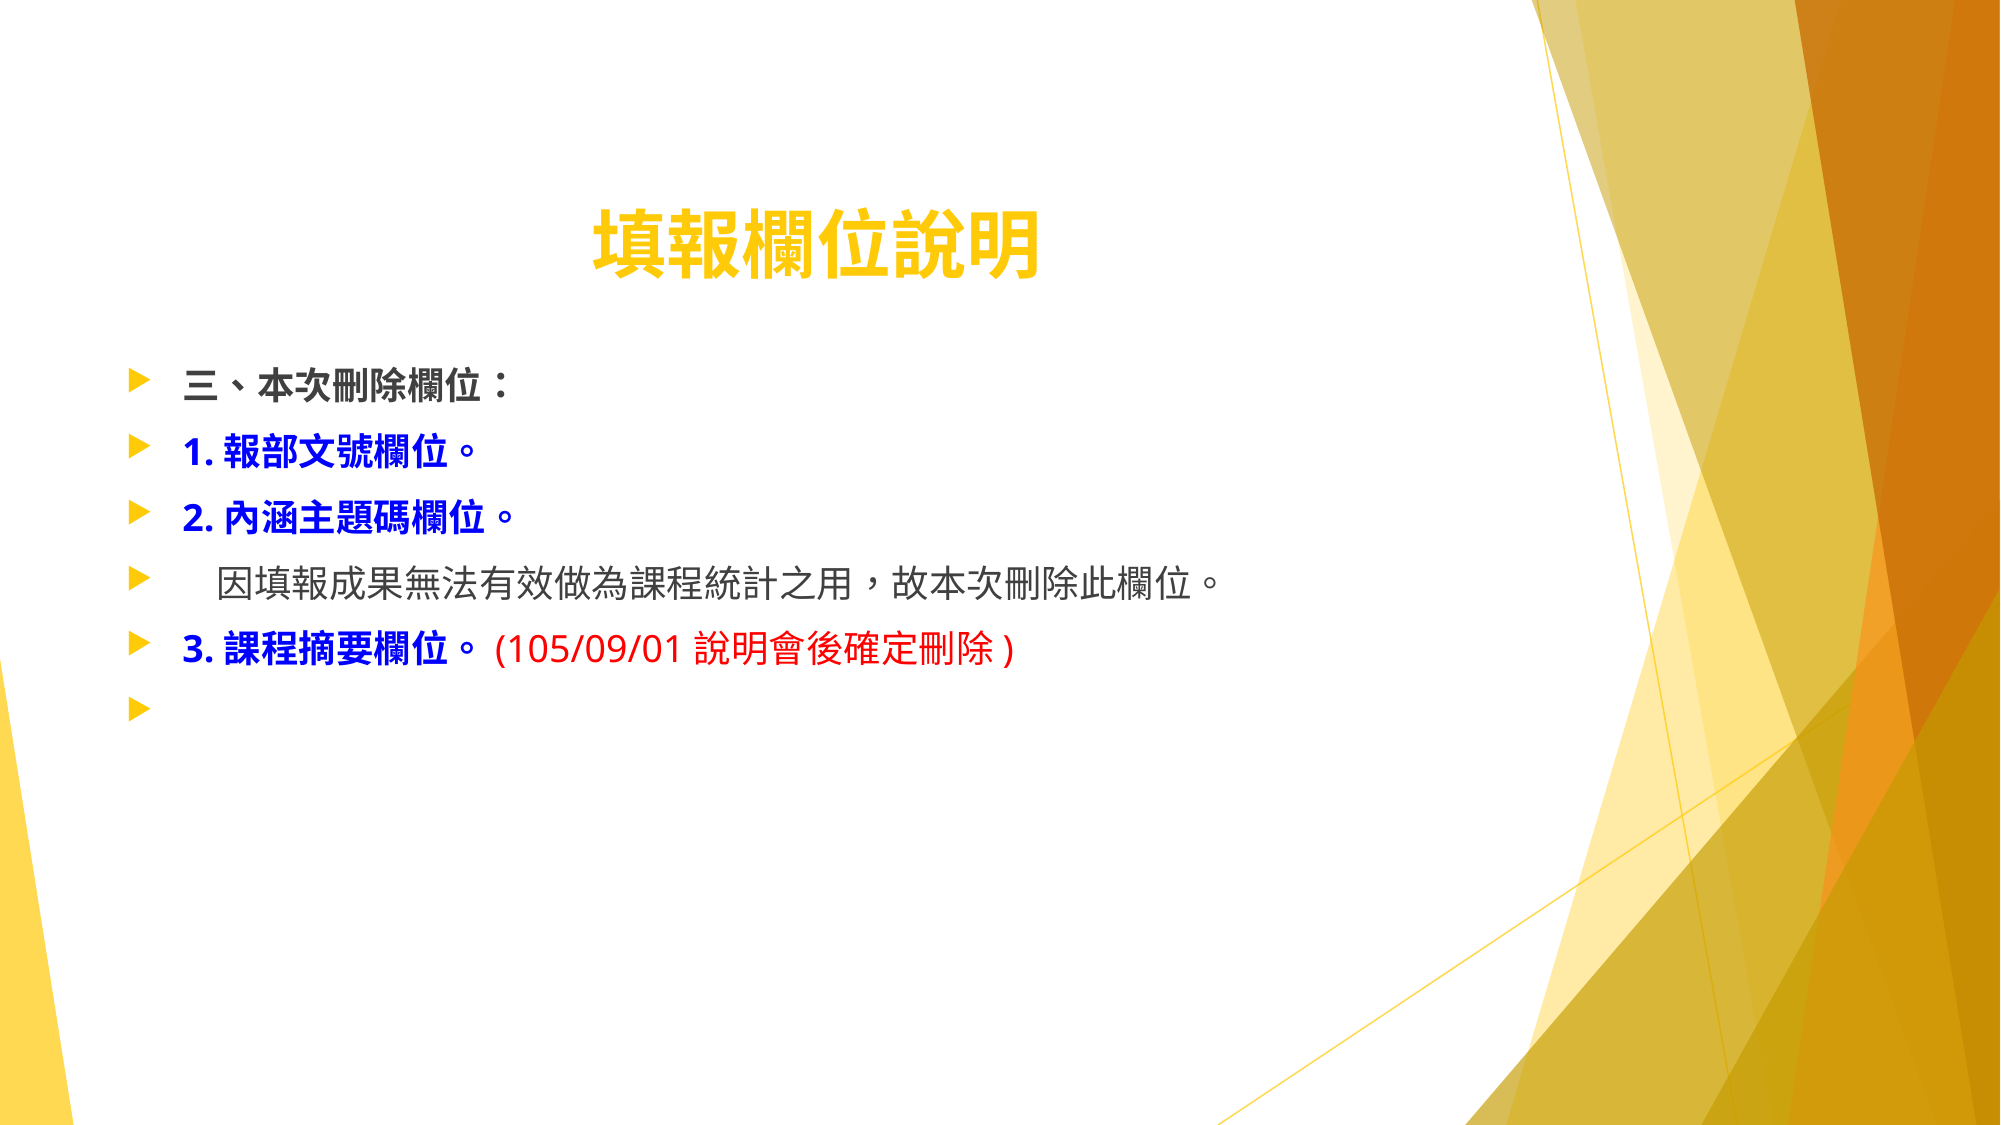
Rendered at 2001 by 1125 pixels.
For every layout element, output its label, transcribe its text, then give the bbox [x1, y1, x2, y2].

title 填報欄位說明 [111, 99, 1522, 317]
list 三、本次刪除欄位： 1.報部文號欄位。 2.內涵主題碼欄位。 因填報成果無法有效做為課程統計之用，故本次刪除此欄位。 3.課程摘要欄位。(105/09/01說明會後確定刪除) [111, 354, 1522, 992]
